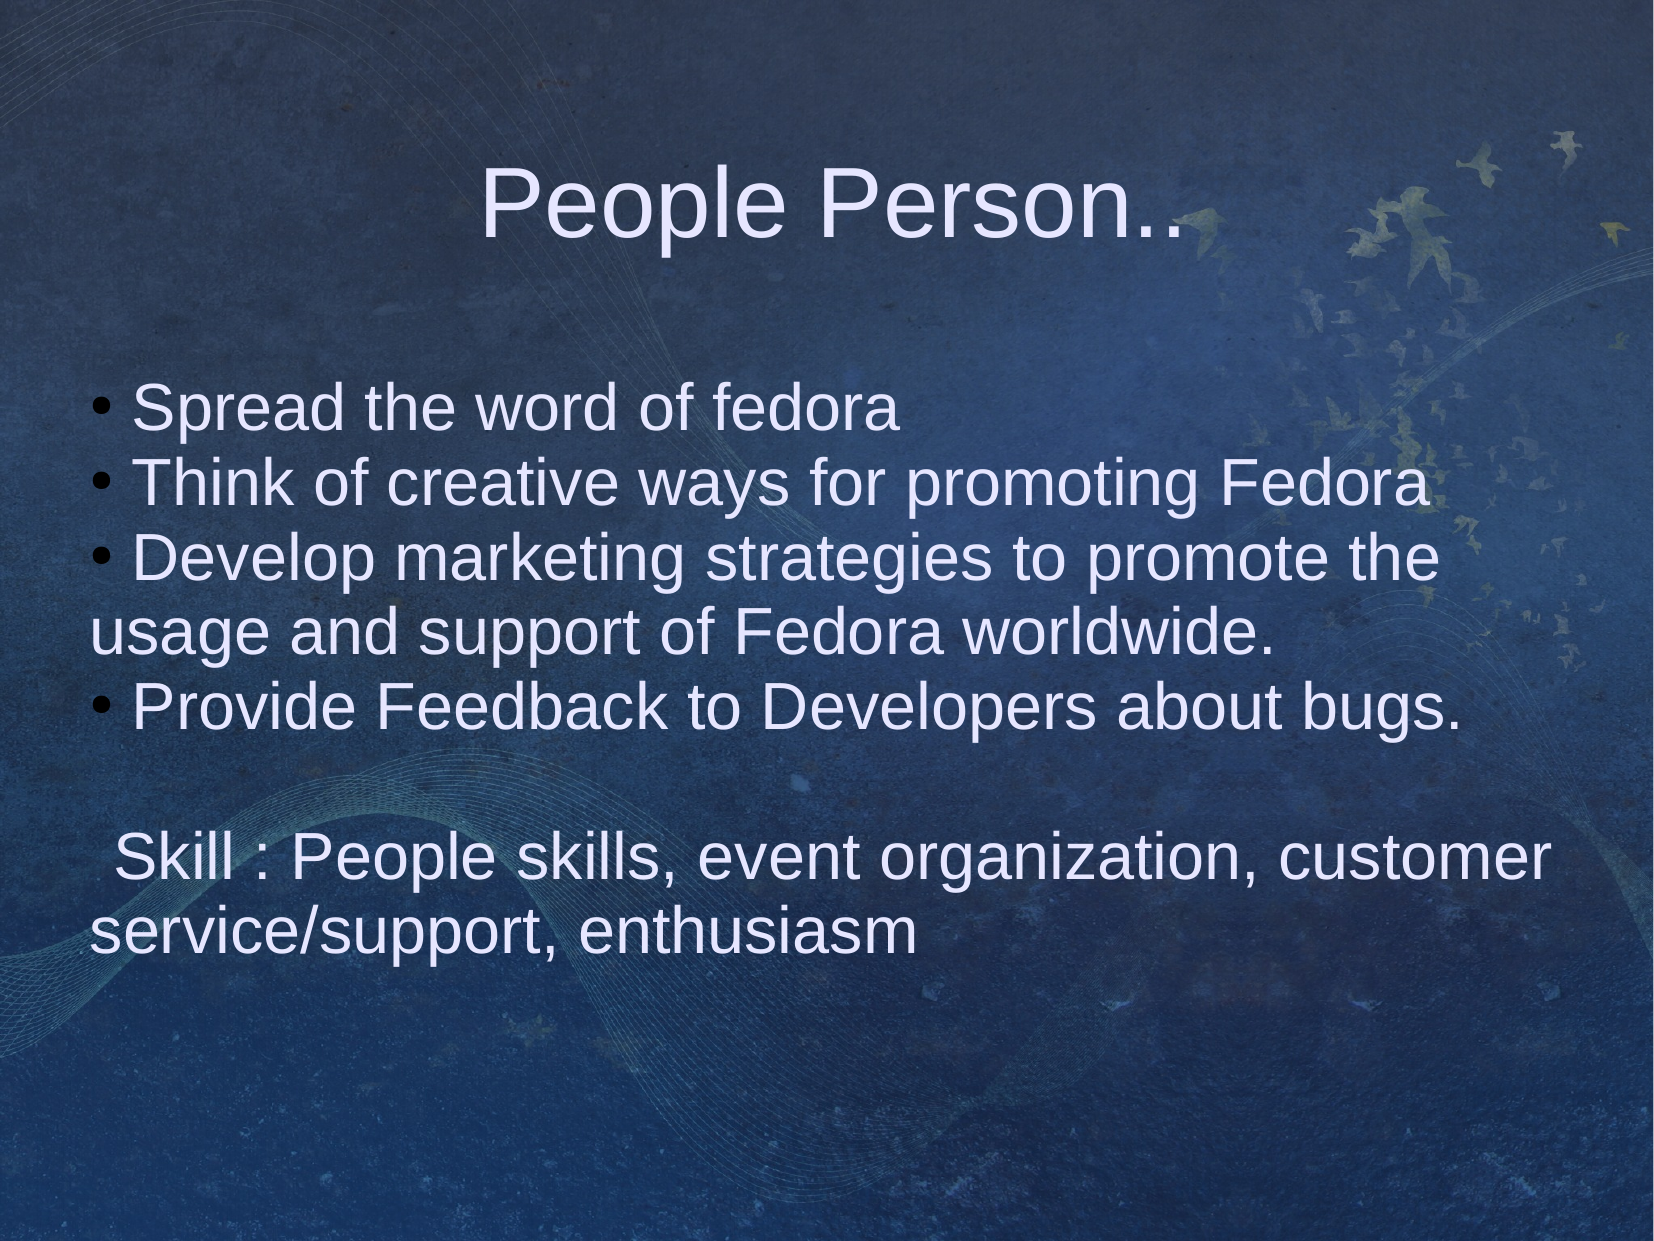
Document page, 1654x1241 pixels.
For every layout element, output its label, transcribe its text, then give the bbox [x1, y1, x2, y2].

picture [0, 0, 1654, 1241]
subtitle People Person.. Spread the word of fedora Think of creative ways for promoting Fedora Develop marketing strategies to promote the usage and support of Fedora worldwide. Provide Feedback to Developers about bugs. Skill : People skills, event organization, customer service/support, enthusiasm [89, 100, 1578, 1015]
